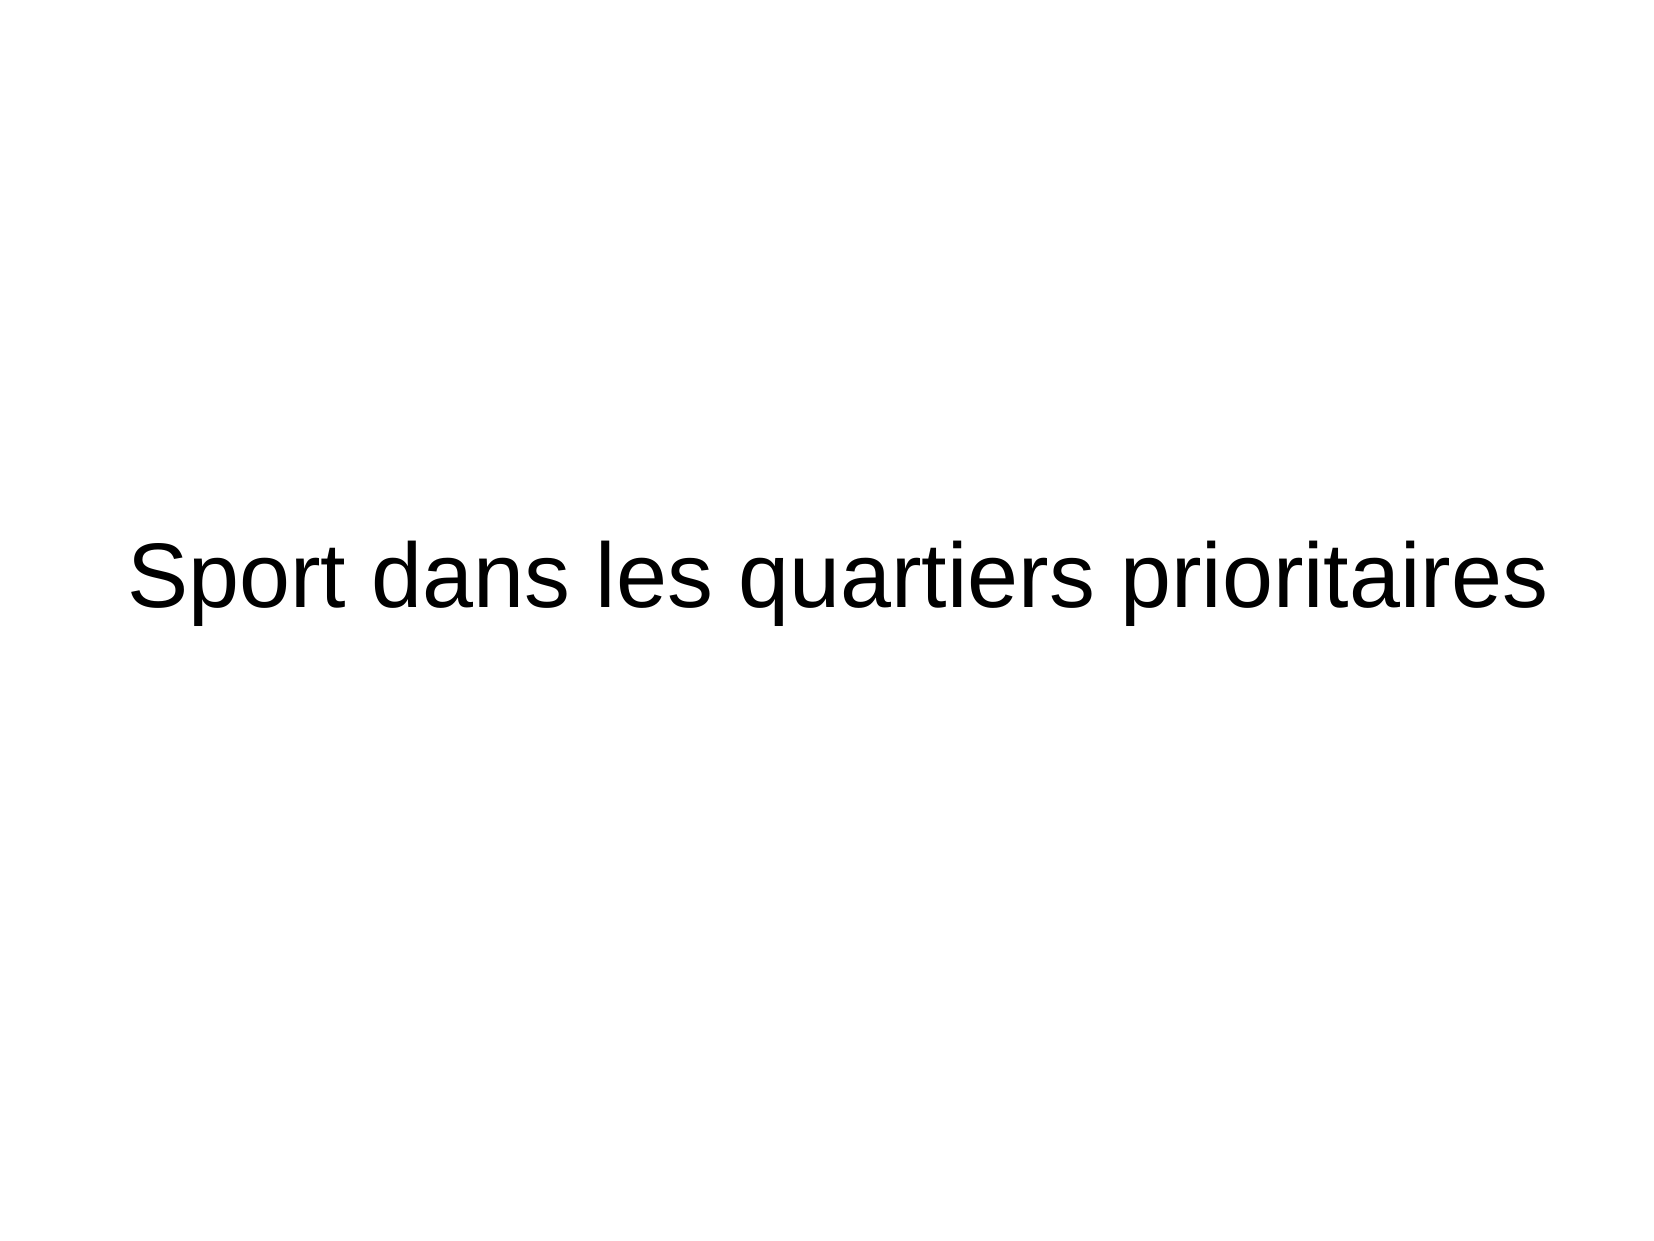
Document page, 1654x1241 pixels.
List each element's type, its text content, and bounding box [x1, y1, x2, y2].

title Sport dans les quartiers prioritaires [94, 472, 1583, 680]
